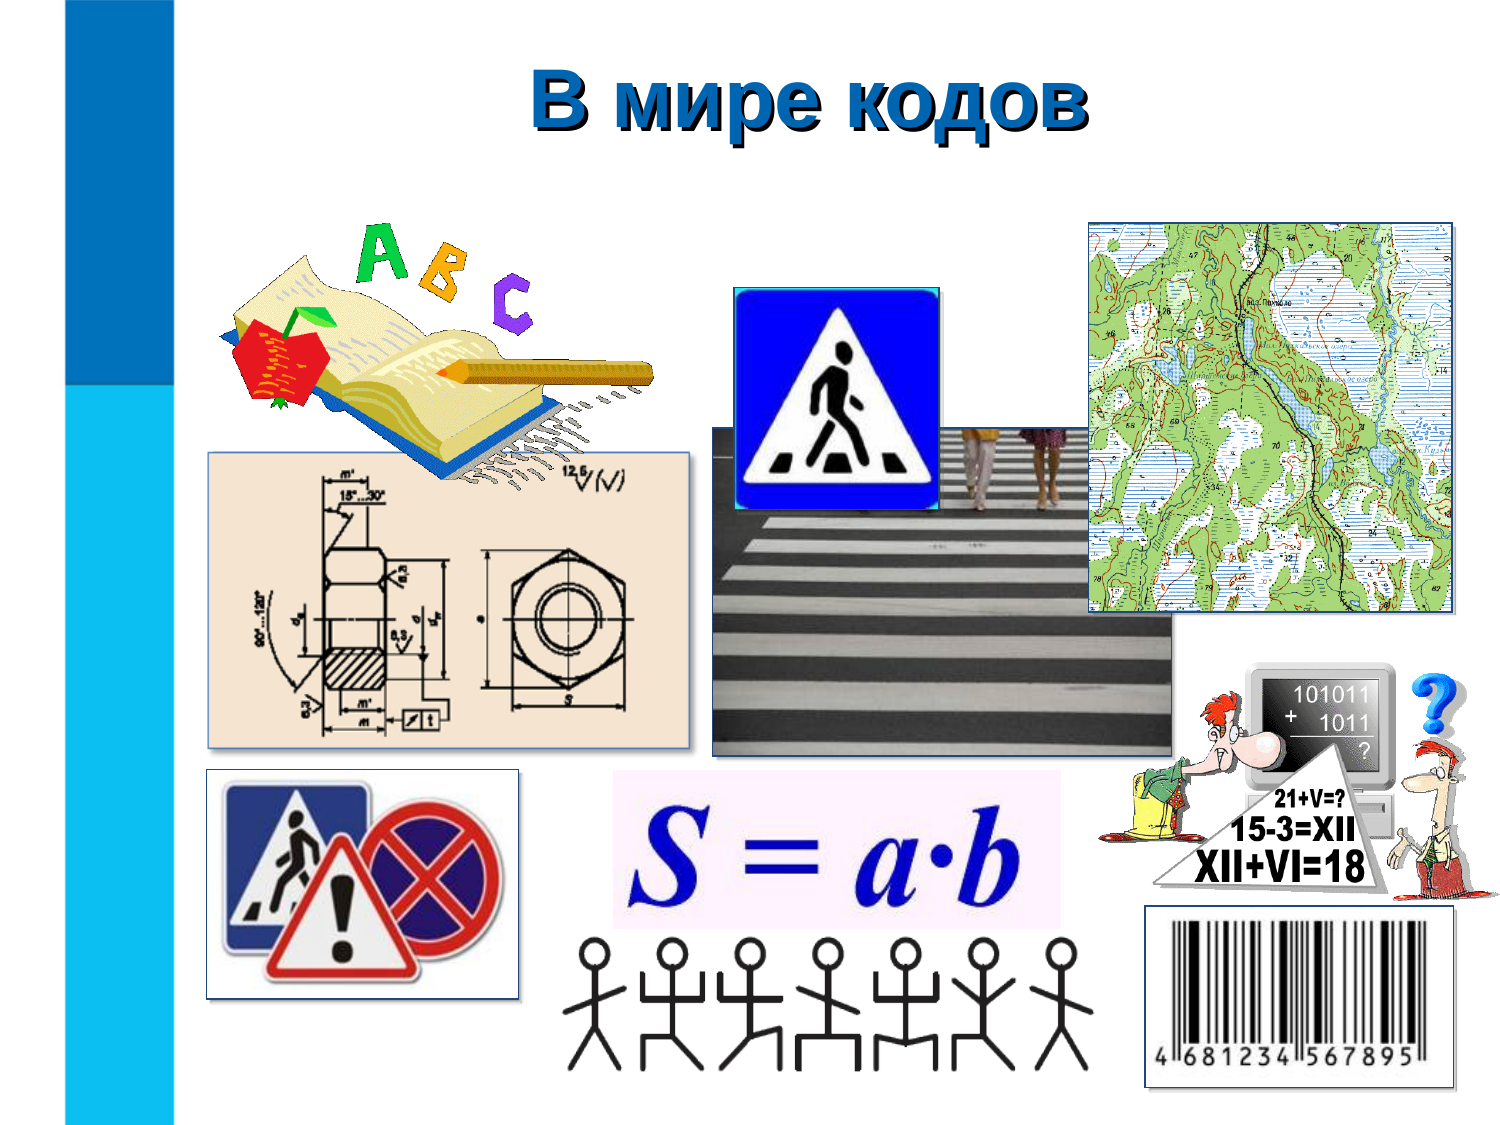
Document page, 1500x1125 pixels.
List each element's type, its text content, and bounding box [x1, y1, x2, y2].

picture [0, 0, 1500, 1125]
title В мире кодов [200, 11, 1418, 178]
